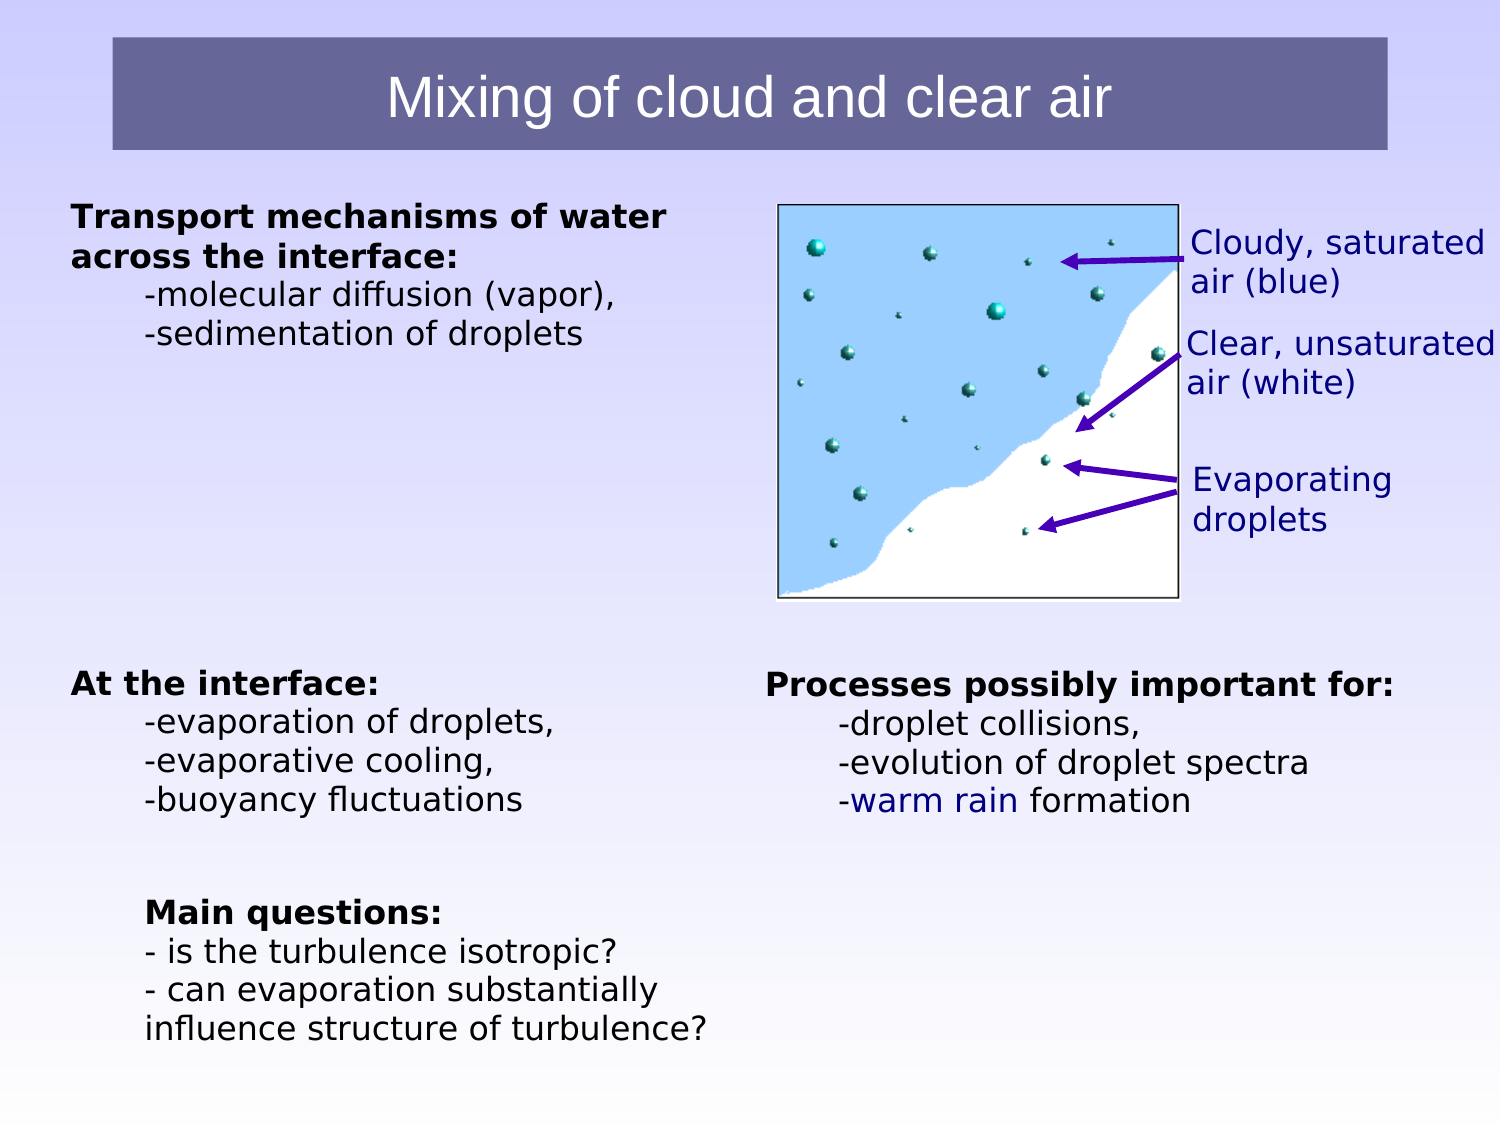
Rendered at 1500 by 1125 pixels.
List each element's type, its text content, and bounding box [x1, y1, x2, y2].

text_box Mixing of cloud and clear air [112, 37, 1388, 150]
text_box Cloudy, saturated air (blue)‏ [1175, 216, 1500, 310]
text_box Processes possibly important for: -droplet collisions, -evolution of droplet spectra -warm rain formation [749, 658, 1448, 829]
text_box Evaporating droplets [1177, 453, 1500, 547]
picture [776, 204, 1181, 602]
text_box At the interface: -evaporation of droplets, -evaporative cooling, -buoyancy fluctuations [55, 656, 754, 827]
text_box Main questions: - is the turbulence isotropic? - can evaporation substantially influence structure of turbulence? [129, 885, 827, 1056]
text_box Transport mechanisms of water across the interface: -molecular diffusion (vapor), -sedimentation of droplets [55, 190, 754, 361]
text_box Clear, unsaturated air (white)‏ [1171, 316, 1500, 410]
